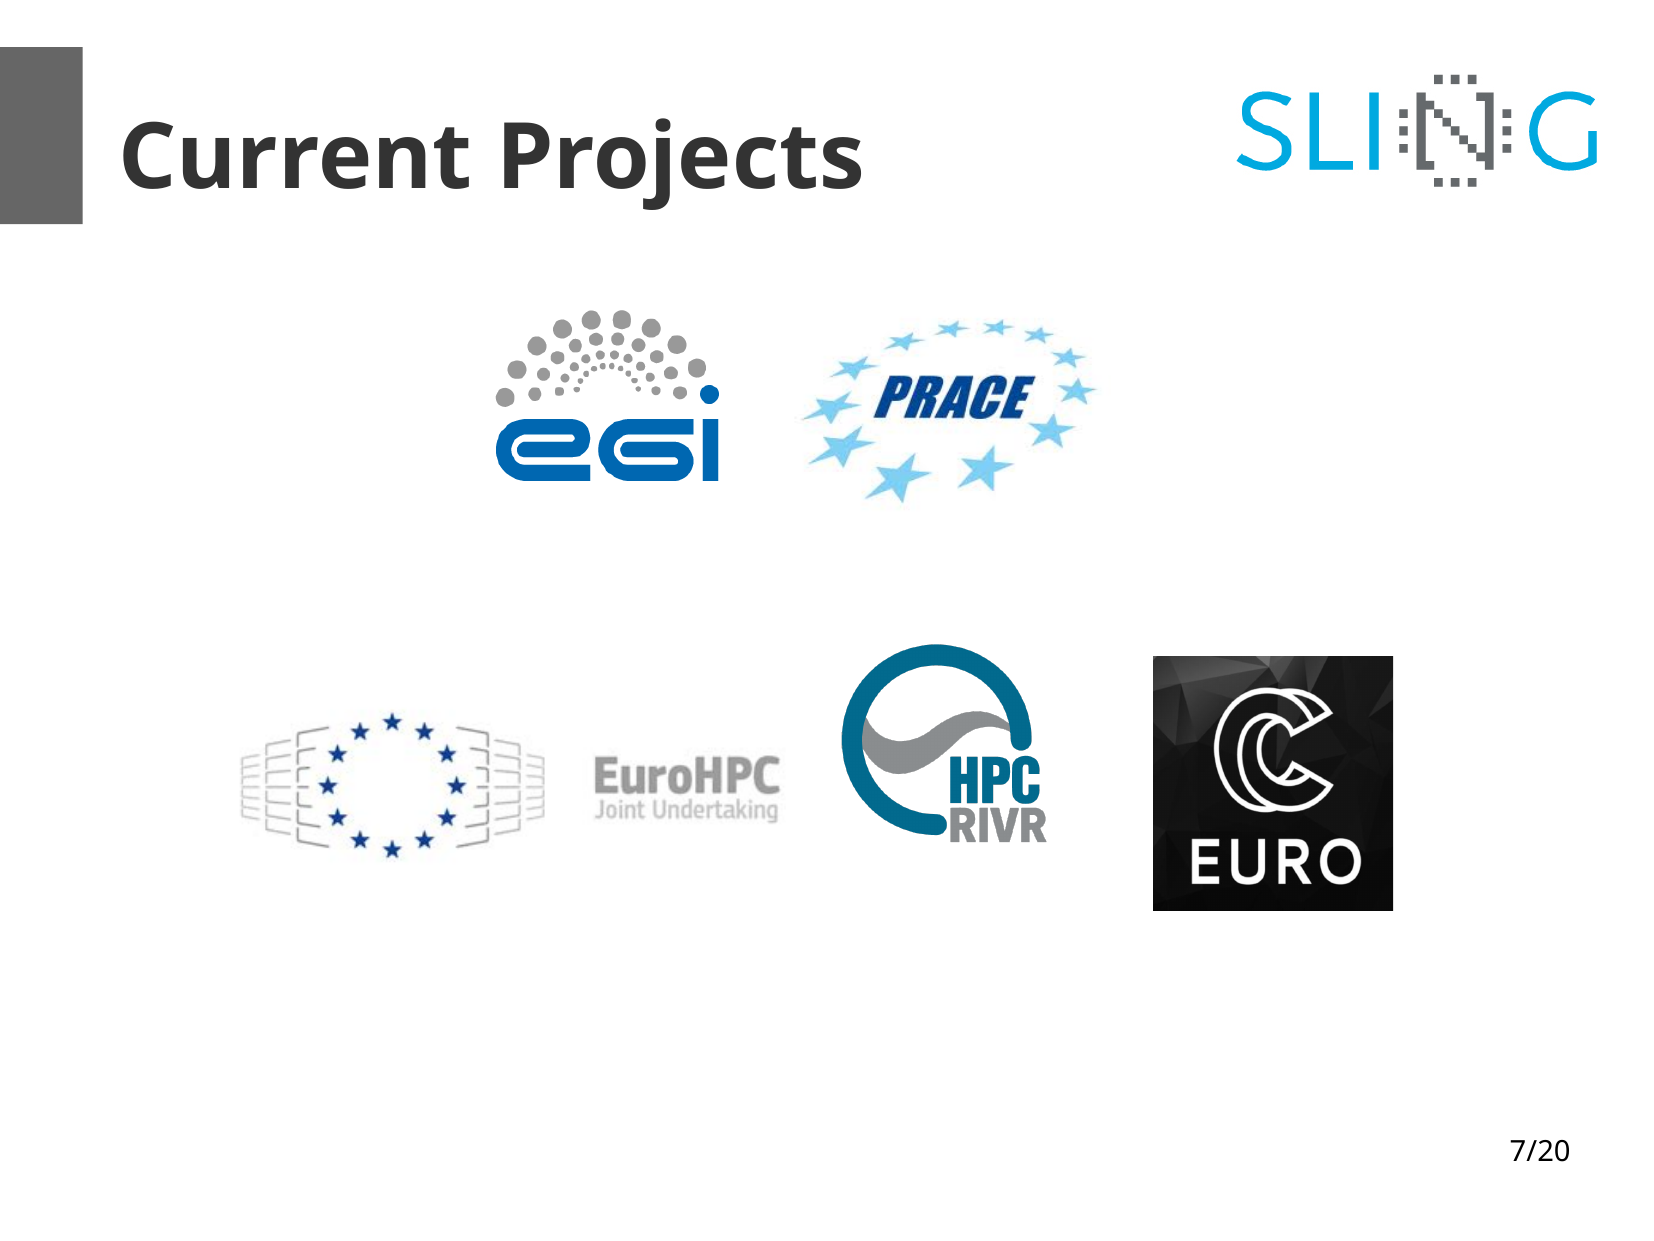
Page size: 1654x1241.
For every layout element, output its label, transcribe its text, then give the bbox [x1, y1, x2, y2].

title Current Projects [118, 49, 1571, 257]
picture [785, 299, 1111, 521]
picture [1153, 656, 1394, 911]
picture [226, 690, 796, 886]
picture [840, 644, 1047, 843]
picture [465, 284, 746, 508]
picture [1185, 14, 1648, 247]
